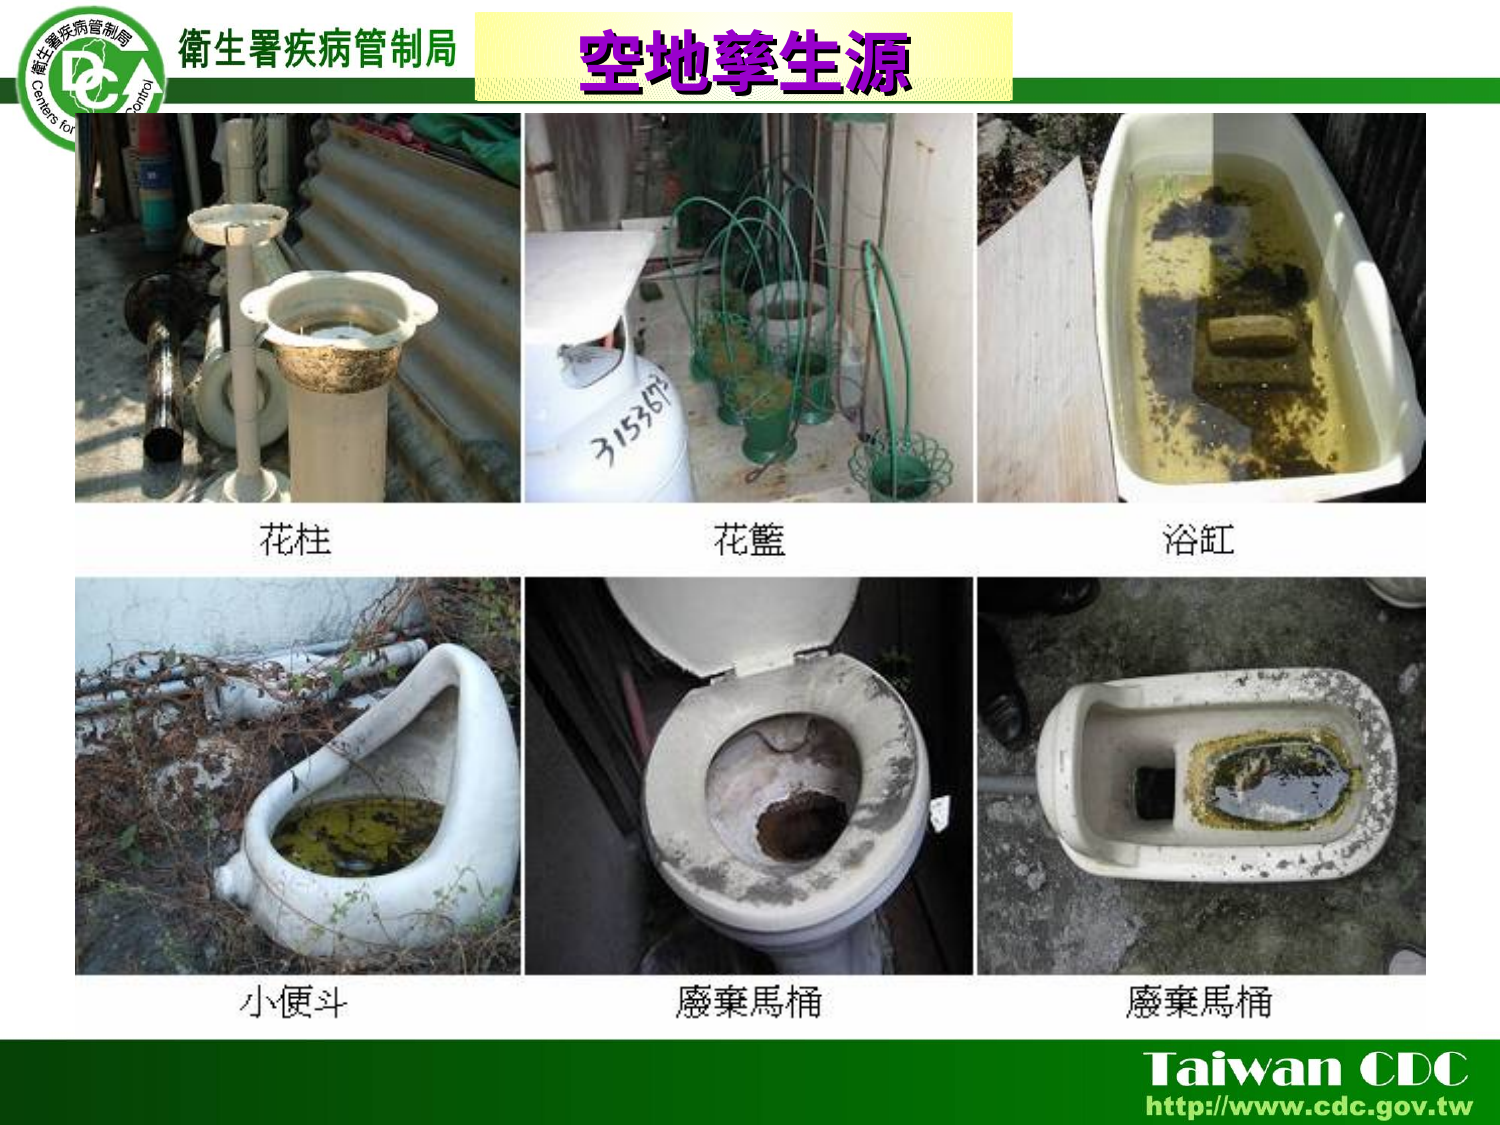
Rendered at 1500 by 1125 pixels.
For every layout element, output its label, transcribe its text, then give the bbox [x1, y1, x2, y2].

text_box 空地孳生源 [475, 13, 1013, 100]
picture [75, 113, 1426, 1038]
text_box [1175, 987, 1488, 1063]
